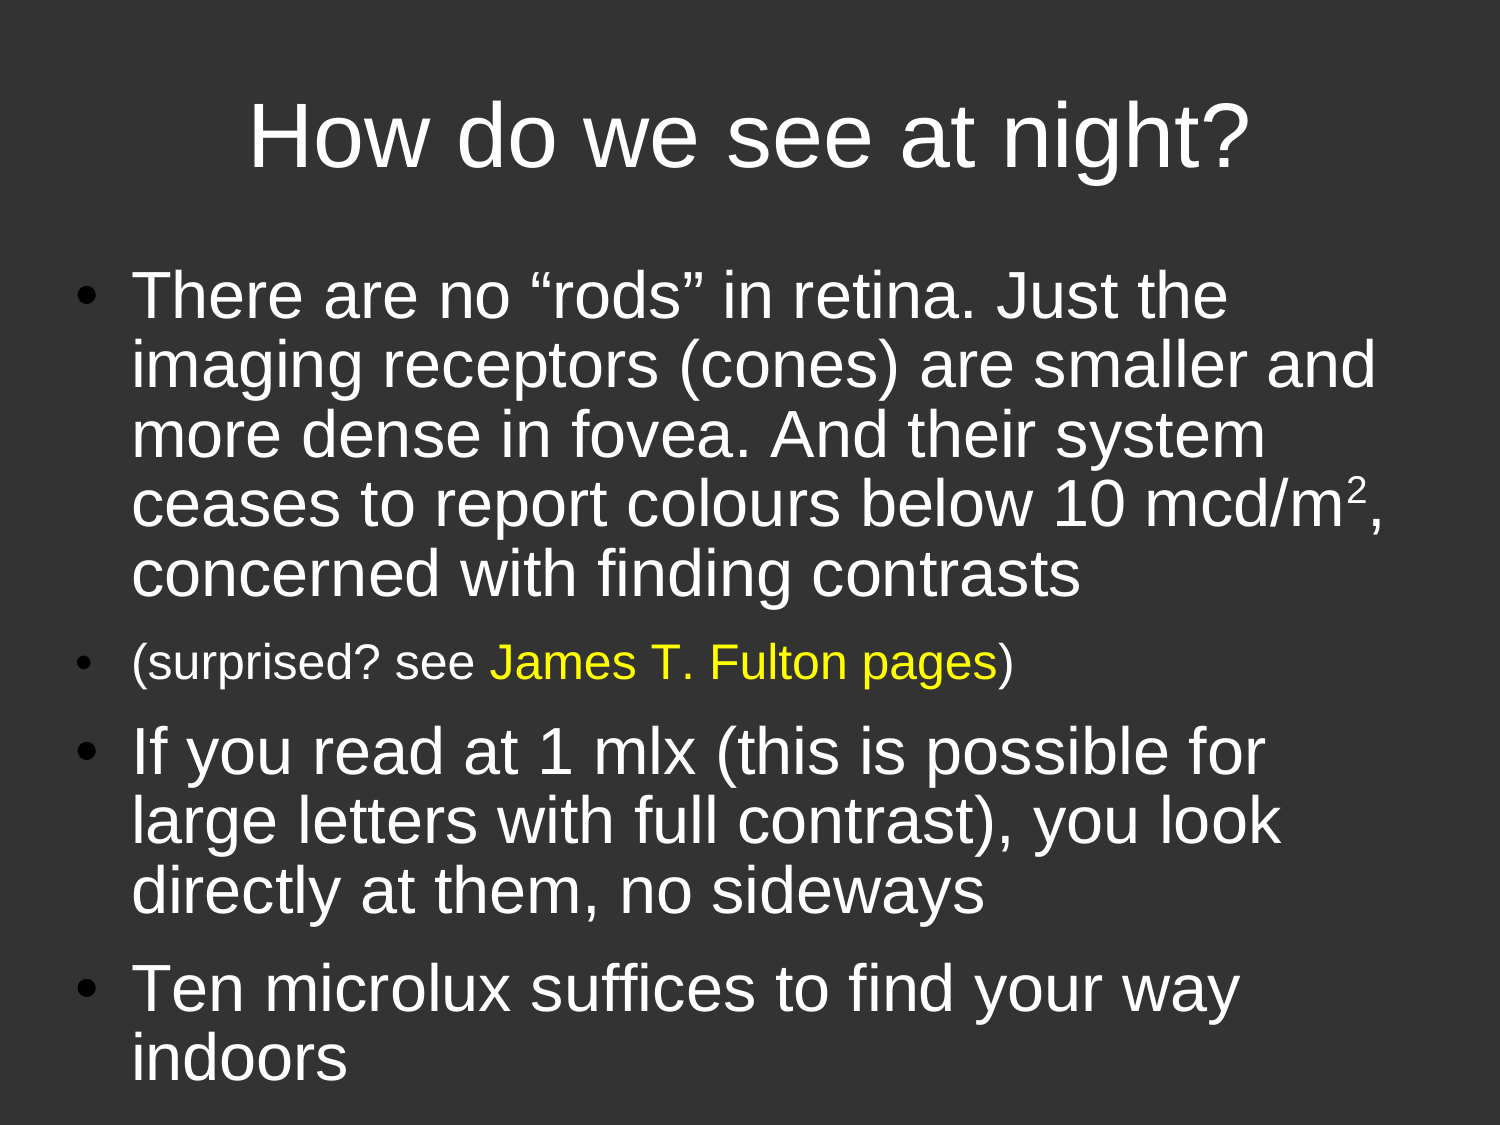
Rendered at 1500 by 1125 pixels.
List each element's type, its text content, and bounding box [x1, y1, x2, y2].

list There are no “rods” in retina. Just the imaging receptors (cones) are smaller and more dense in fovea. And their system ceases to report colours below 10 mcd/m2, concerned with finding contrasts (surprised? see James T. Fulton pages) If you read at 1 mlx (this is possible for large letters with full contrast), you look directly at them, no sideways Ten microlux suffices to find your way indoors [75, 262, 1425, 1098]
title How do we see at night? [75, 21, 1425, 257]
